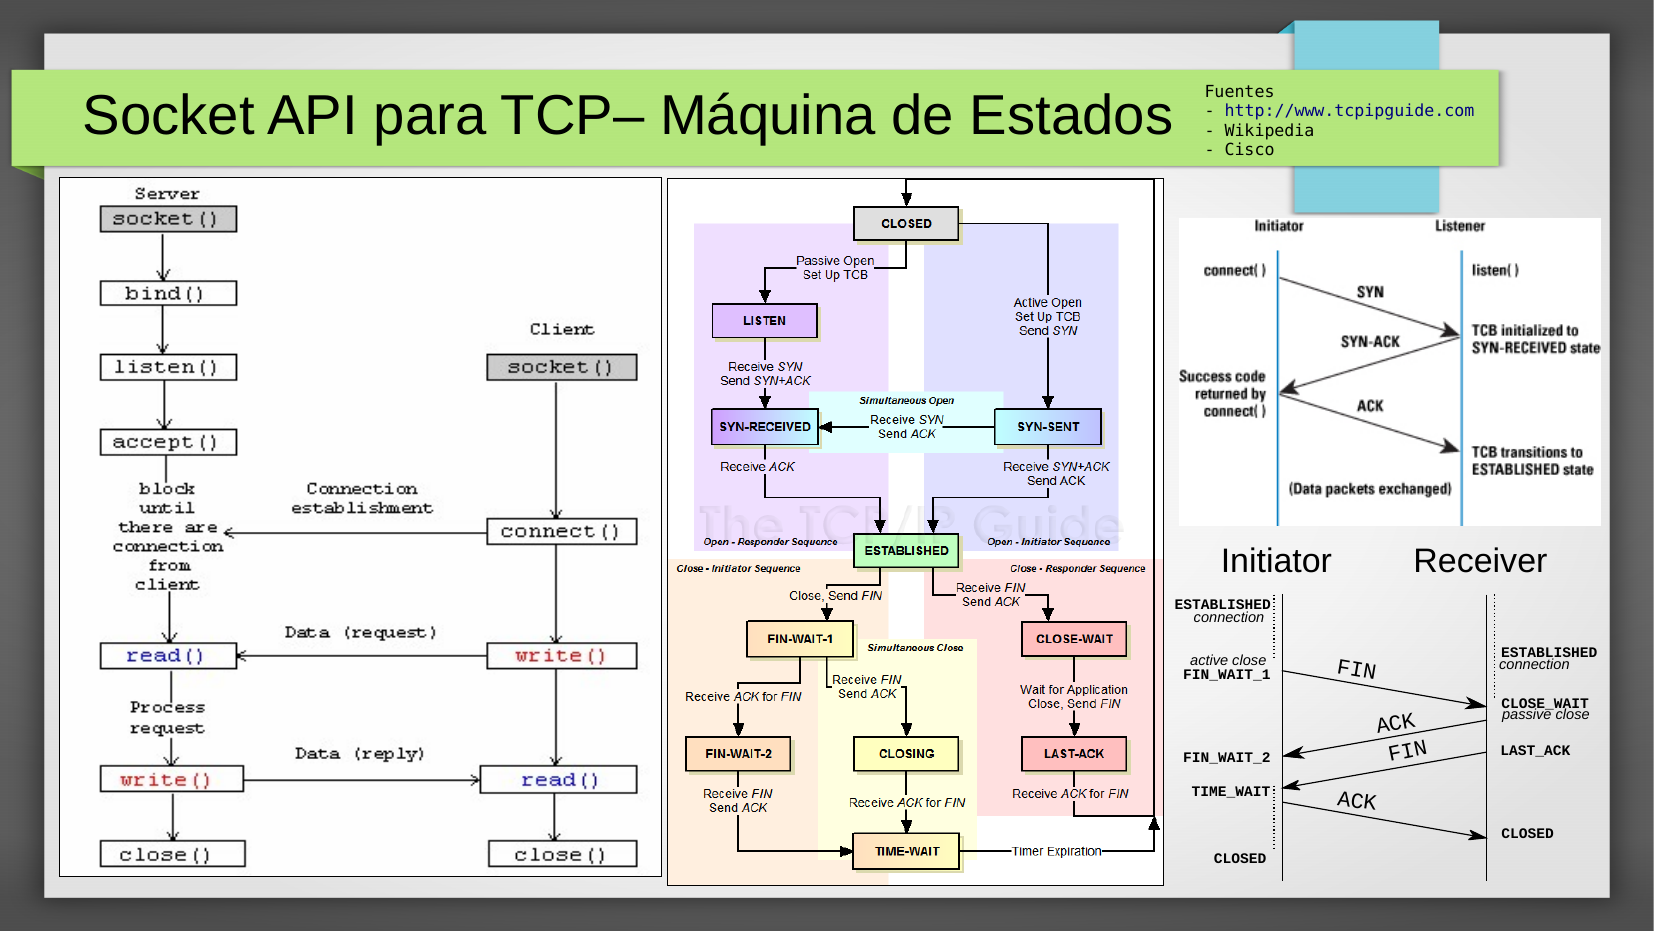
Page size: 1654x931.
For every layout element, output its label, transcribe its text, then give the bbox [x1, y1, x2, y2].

text_box Fuentes - http://www.tcpipguide.com - Wikipedia - Cisco [1189, 74, 1548, 178]
title Socket API para TCP– Máquina de Estados [82, 70, 1264, 160]
picture [0, 0, 1654, 931]
